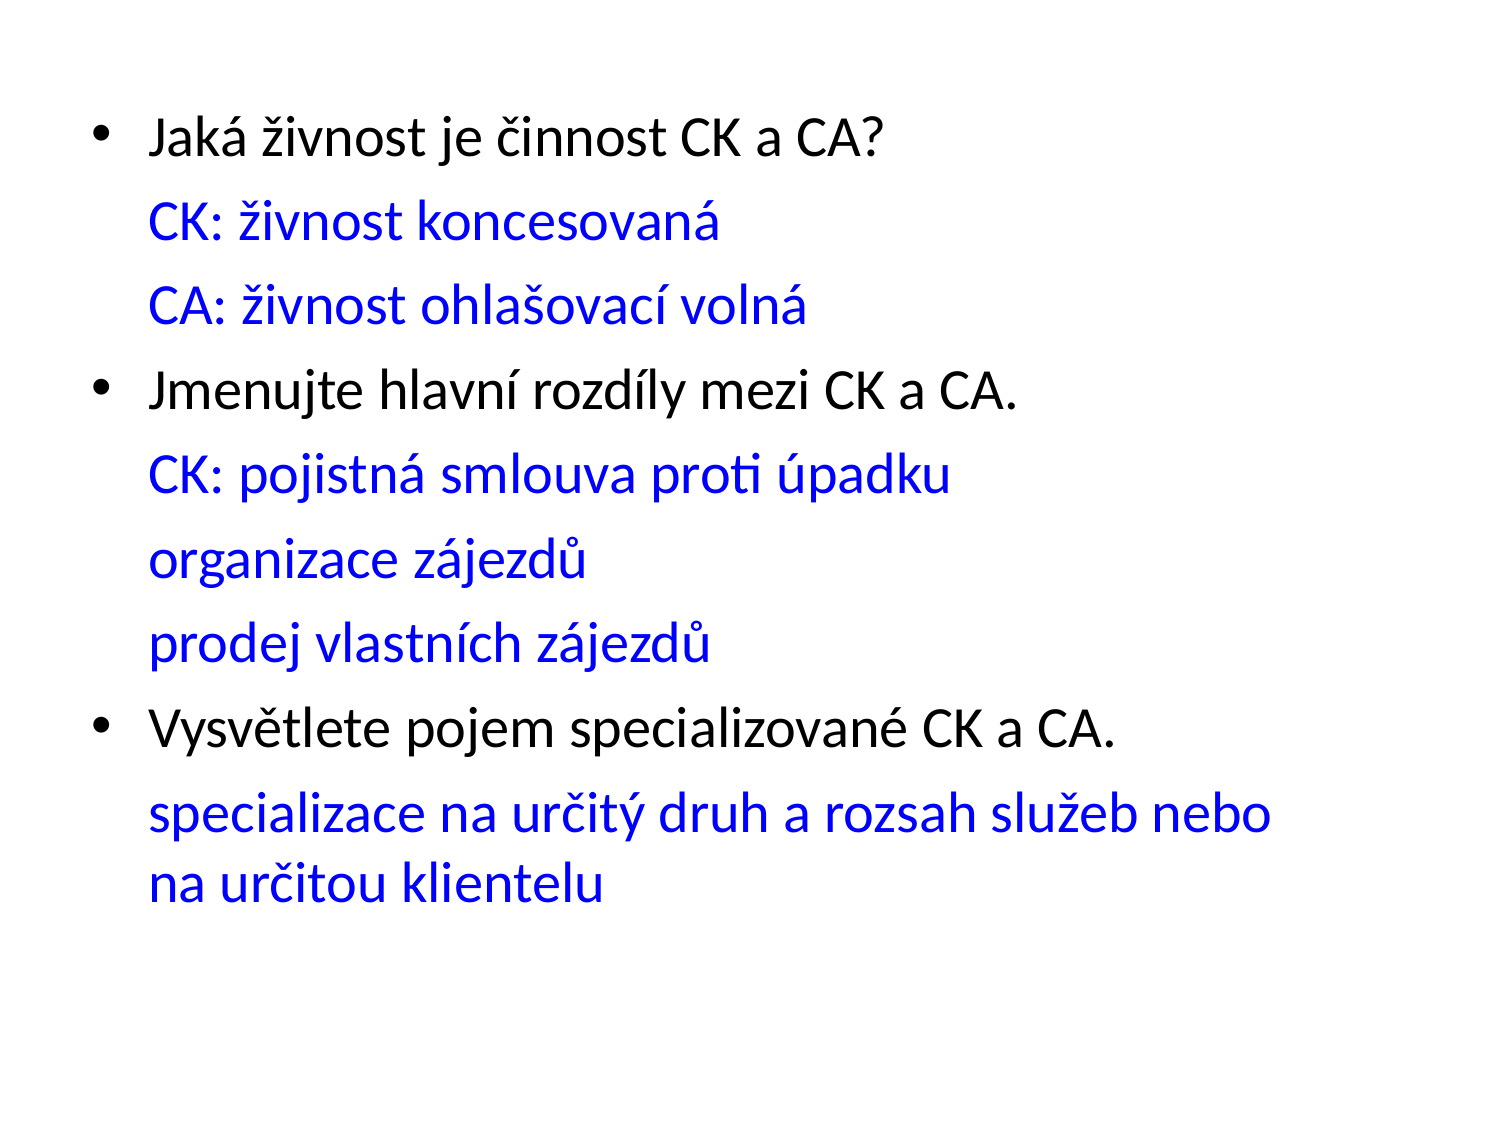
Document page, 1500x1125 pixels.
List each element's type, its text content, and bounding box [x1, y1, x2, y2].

list Jaká živnost je činnost CK a CA? CK: živnost koncesovaná CA: živnost ohlašovací volná Jmenujte hlavní rozdíly mezi CK a CA. CK: pojistná smlouva proti úpadku organizace zájezdů prodej vlastních zájezdů Vysvětlete pojem specializované CK a CA. specializace na určitý druh a rozsah služeb nebo na určitou klientelu [76, 90, 1427, 1010]
